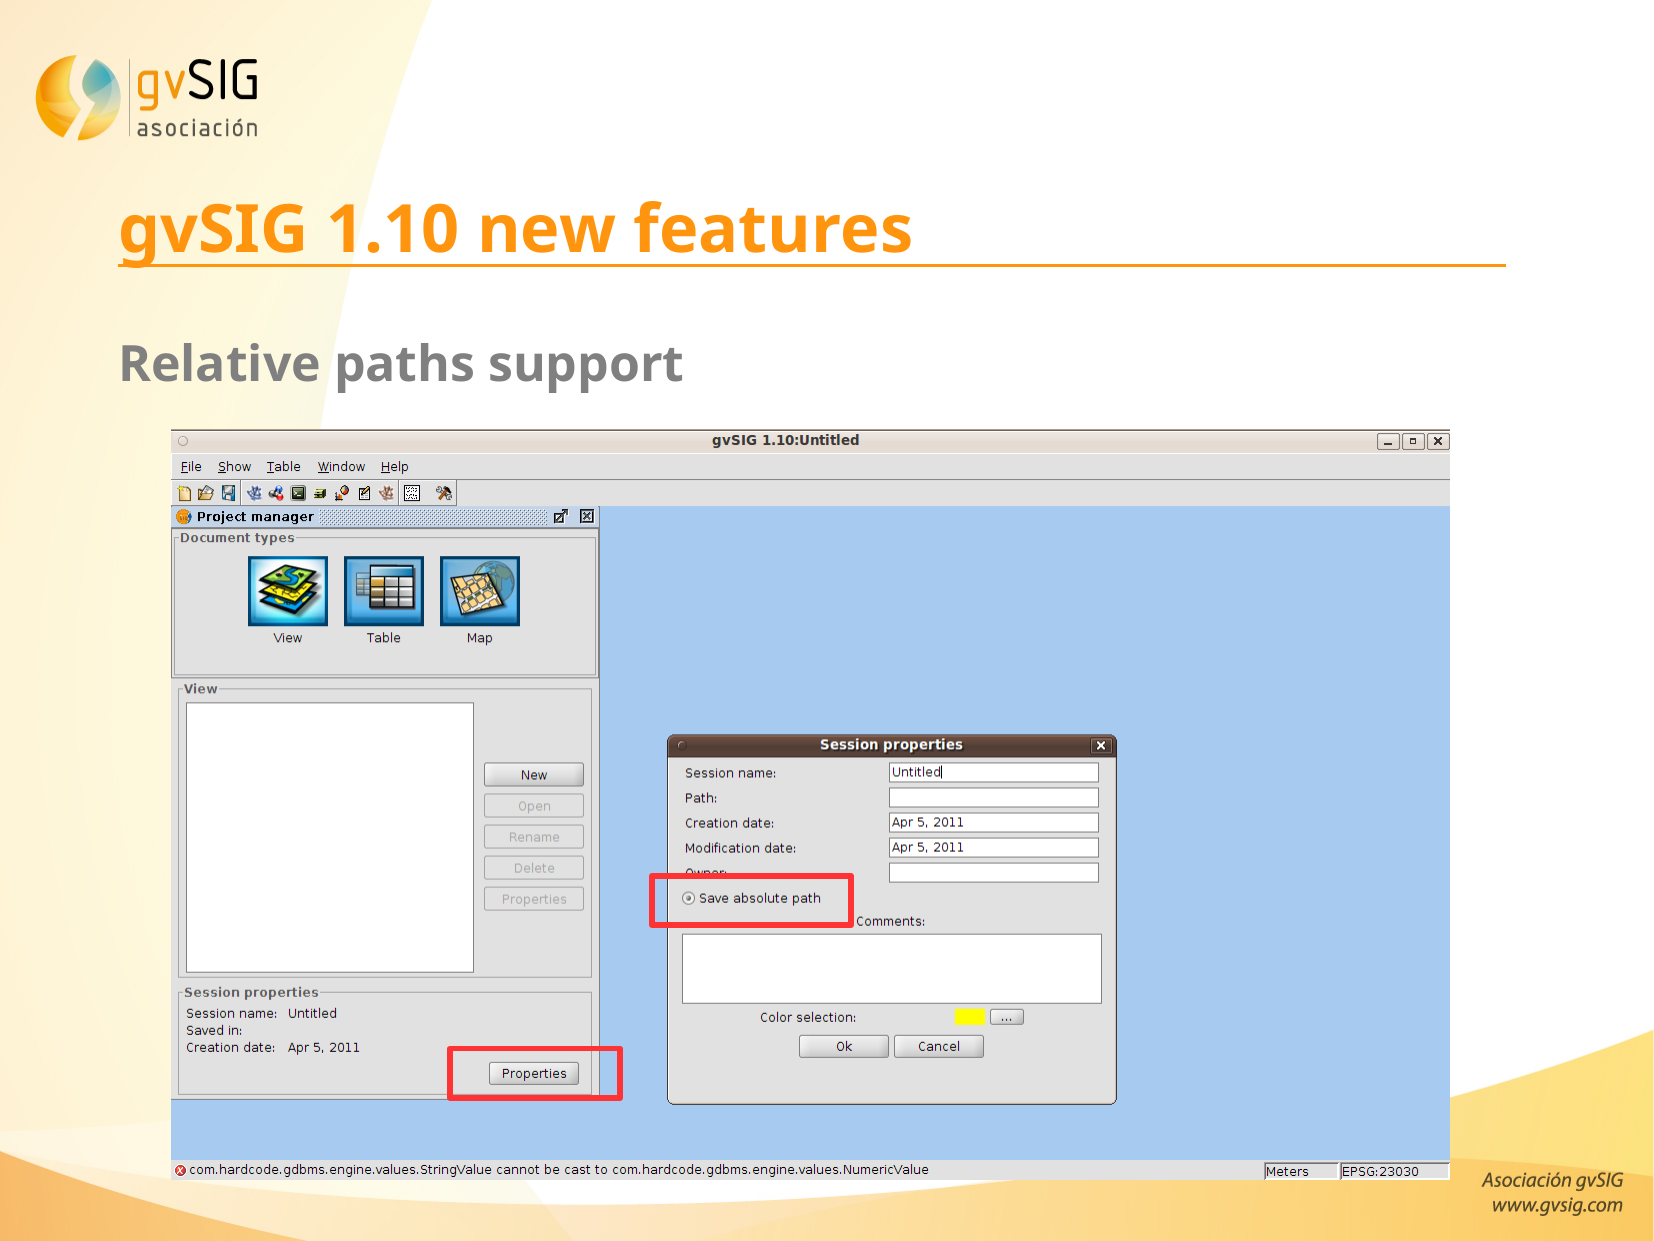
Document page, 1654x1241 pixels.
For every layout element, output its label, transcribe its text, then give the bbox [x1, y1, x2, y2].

picture [0, 0, 1654, 1241]
title Relative paths support [118, 317, 1530, 407]
title gvSIG 1.10 new features [118, 177, 1607, 276]
